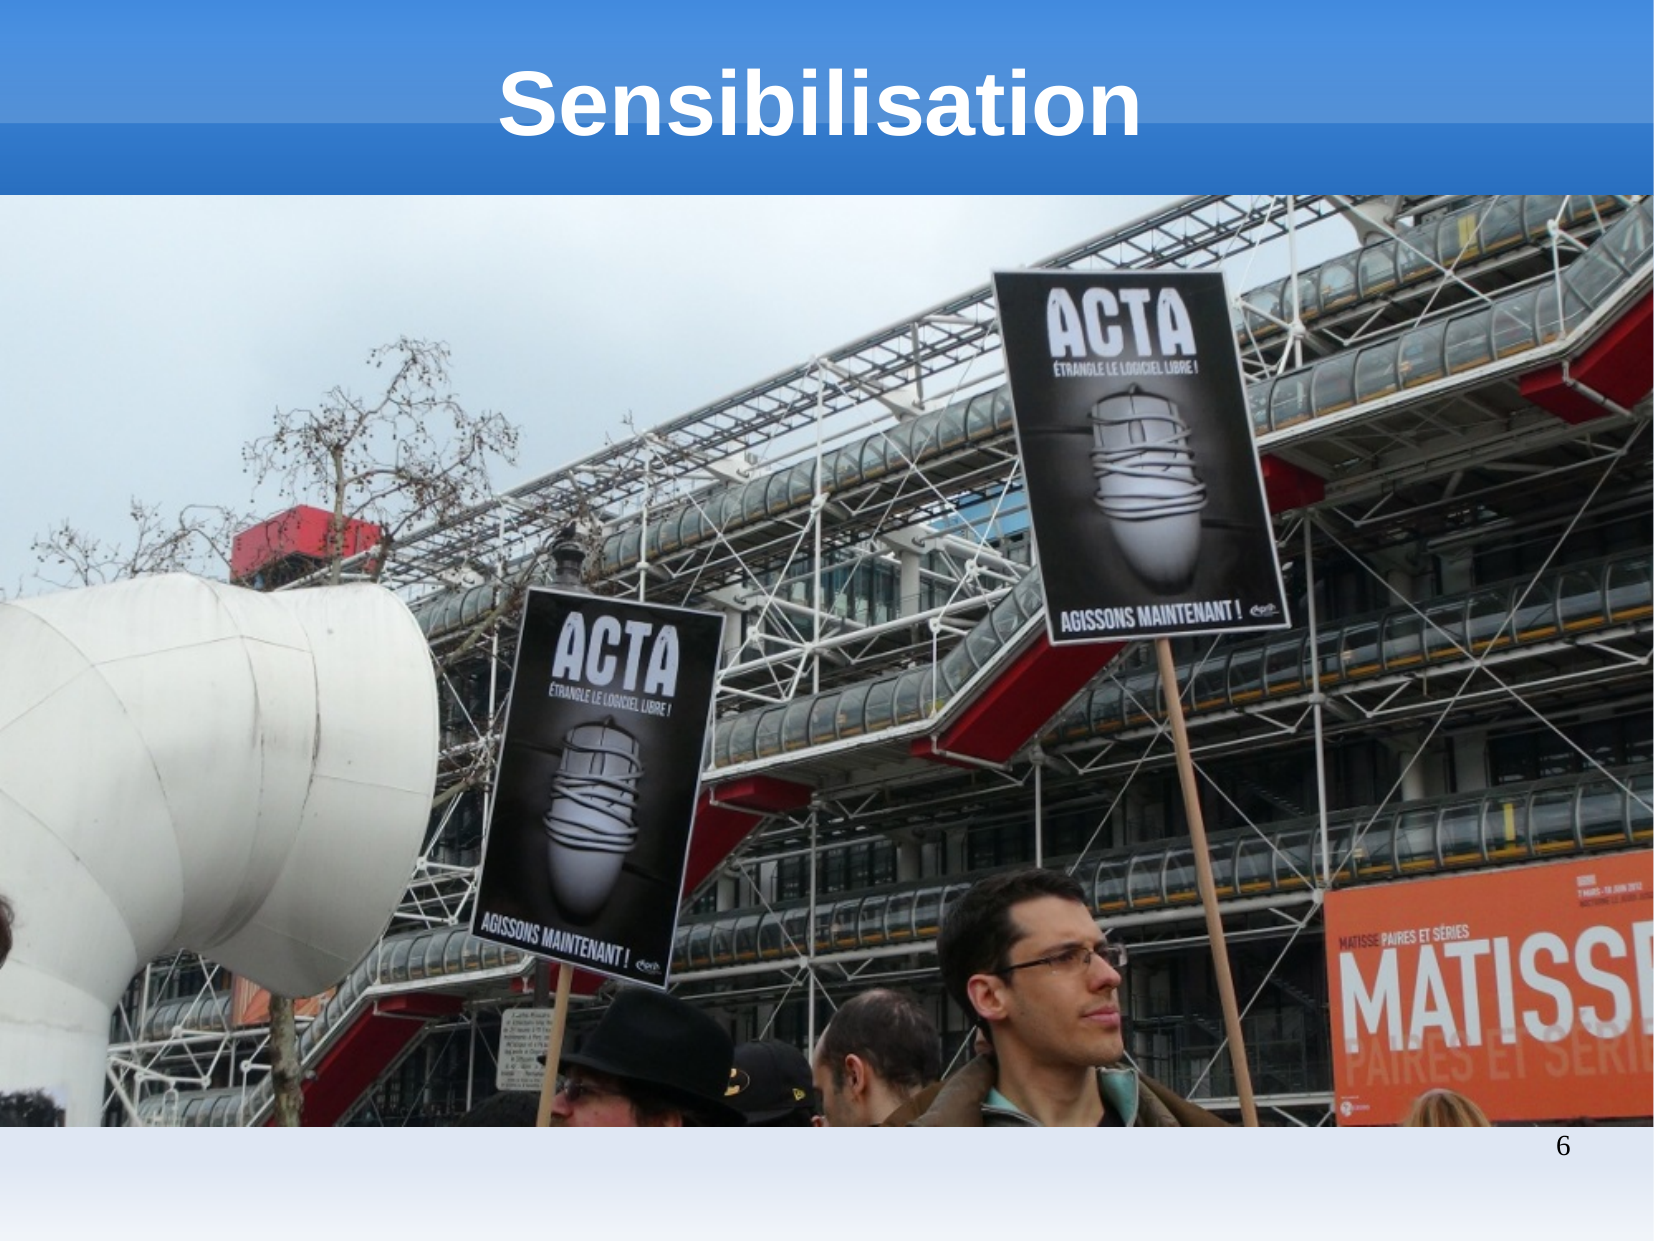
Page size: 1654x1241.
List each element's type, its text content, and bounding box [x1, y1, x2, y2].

picture [0, 0, 1654, 1241]
title Sensibilisation [76, 0, 1565, 195]
